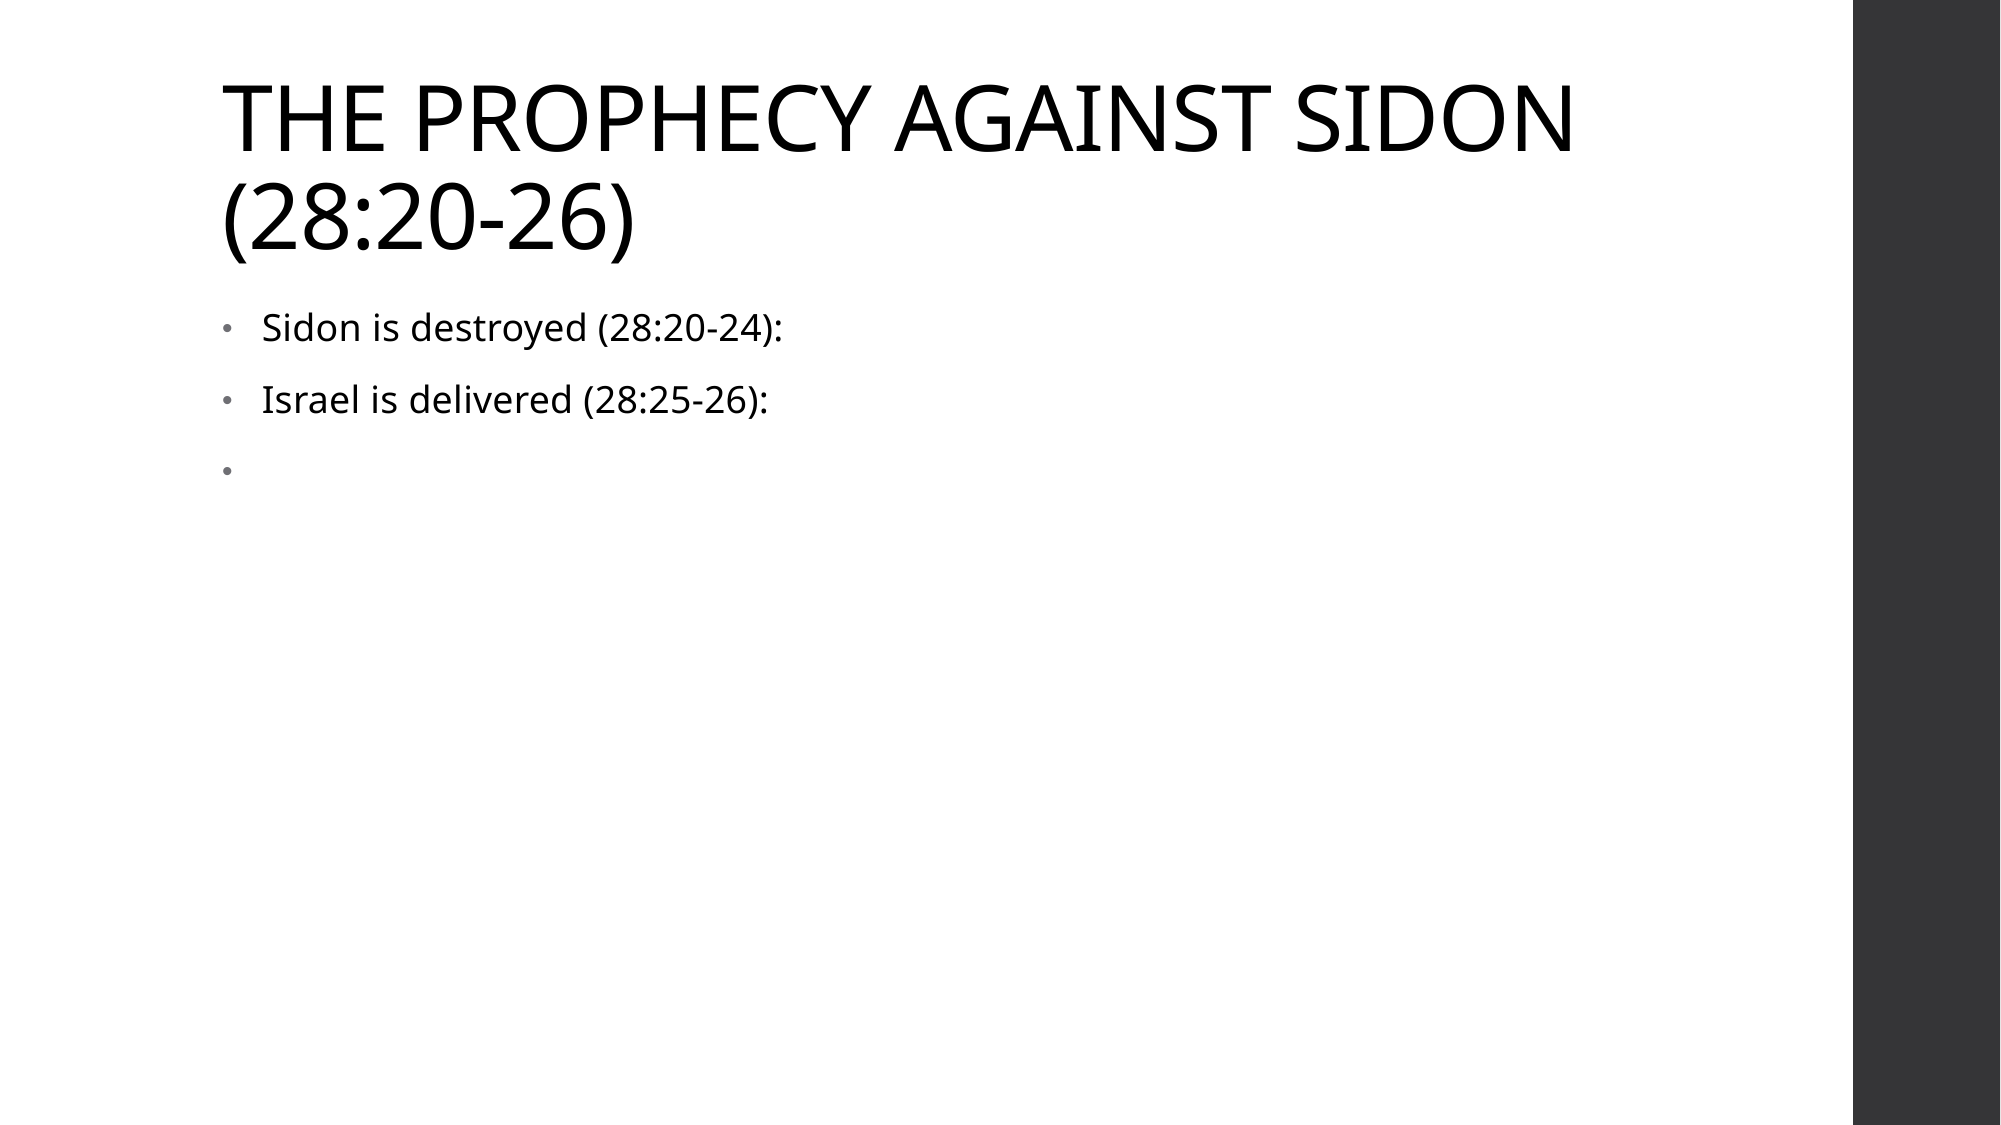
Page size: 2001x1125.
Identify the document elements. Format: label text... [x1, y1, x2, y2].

list Sidon is destroyed (28:20-24): Israel is delivered (28:25-26): [206, 299, 1617, 1014]
title THE PROPHECY AGAINST SIDON (28:20-26) [206, 60, 1797, 278]
